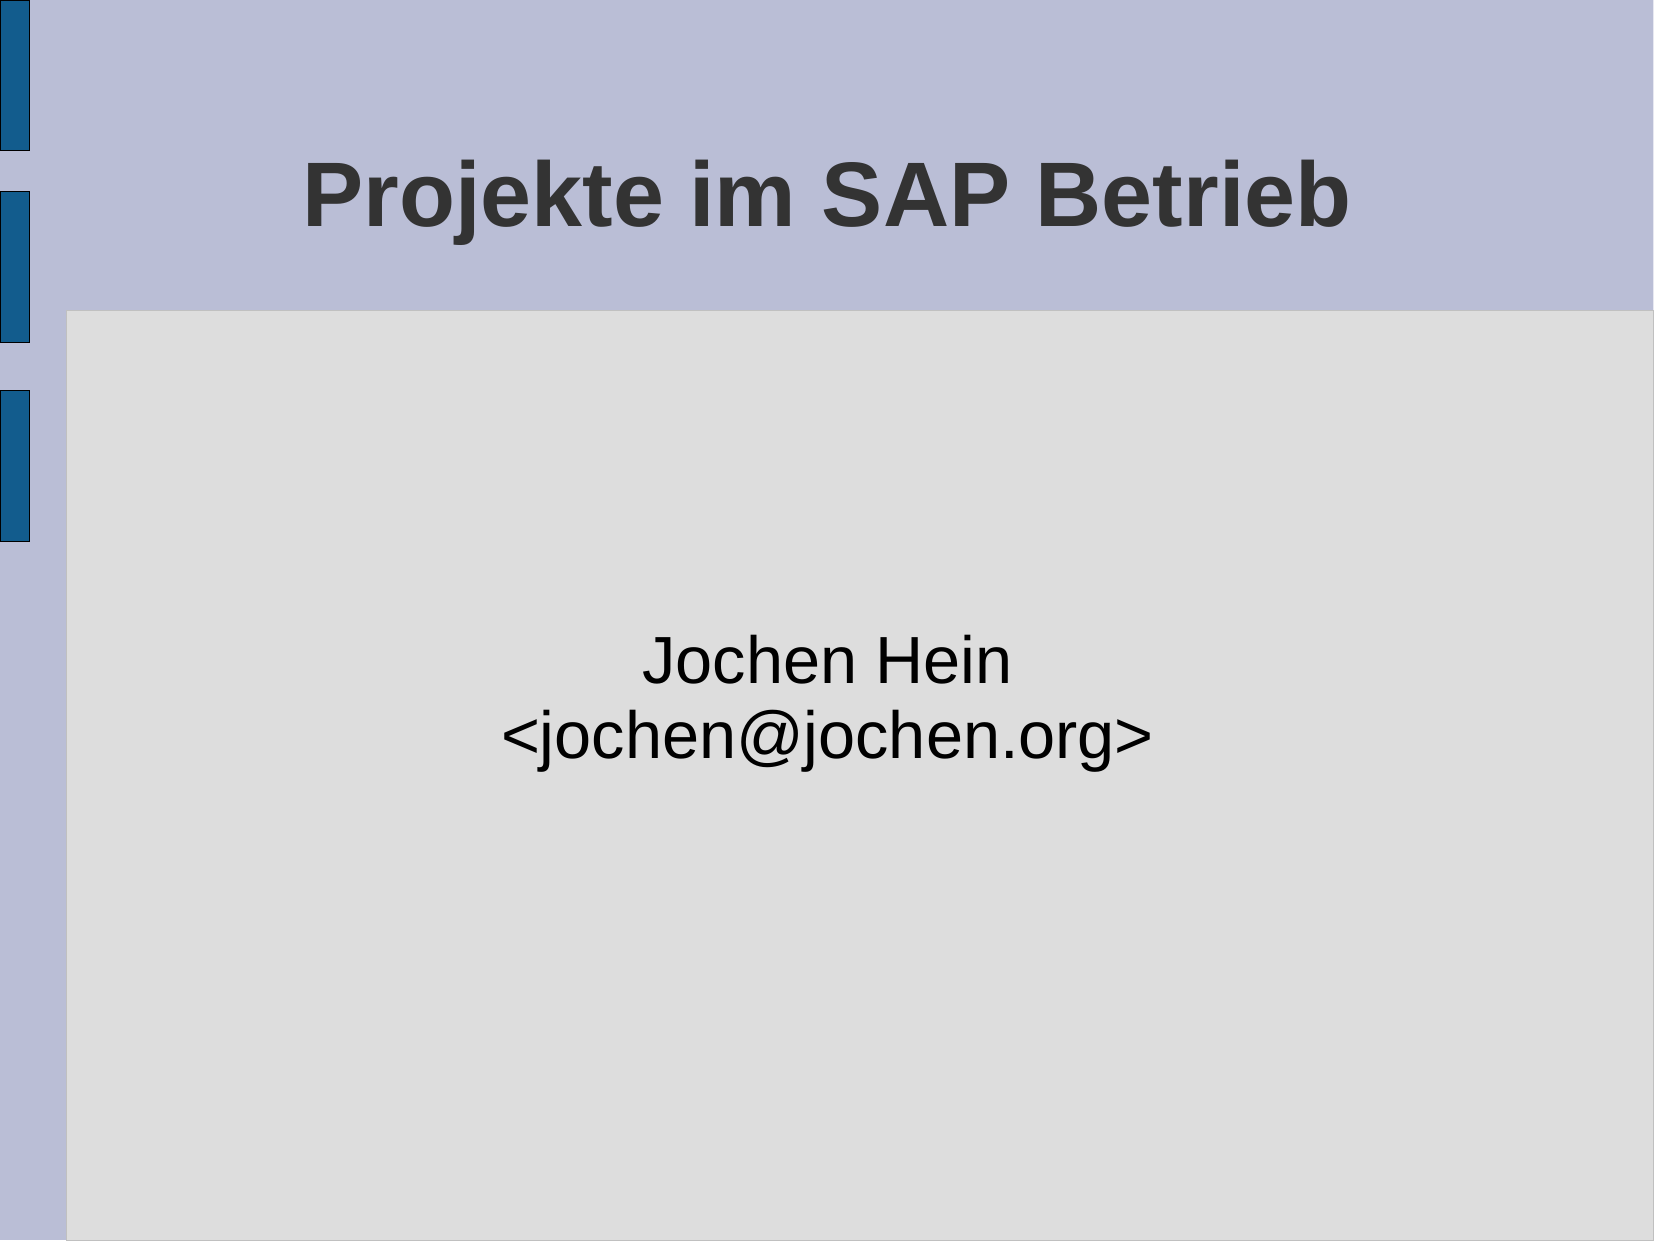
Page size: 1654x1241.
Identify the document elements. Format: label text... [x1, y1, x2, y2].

title Projekte im SAP Betrieb [121, 91, 1534, 299]
subtitle Jochen Hein <jochen@jochen.org> [121, 344, 1534, 1127]
